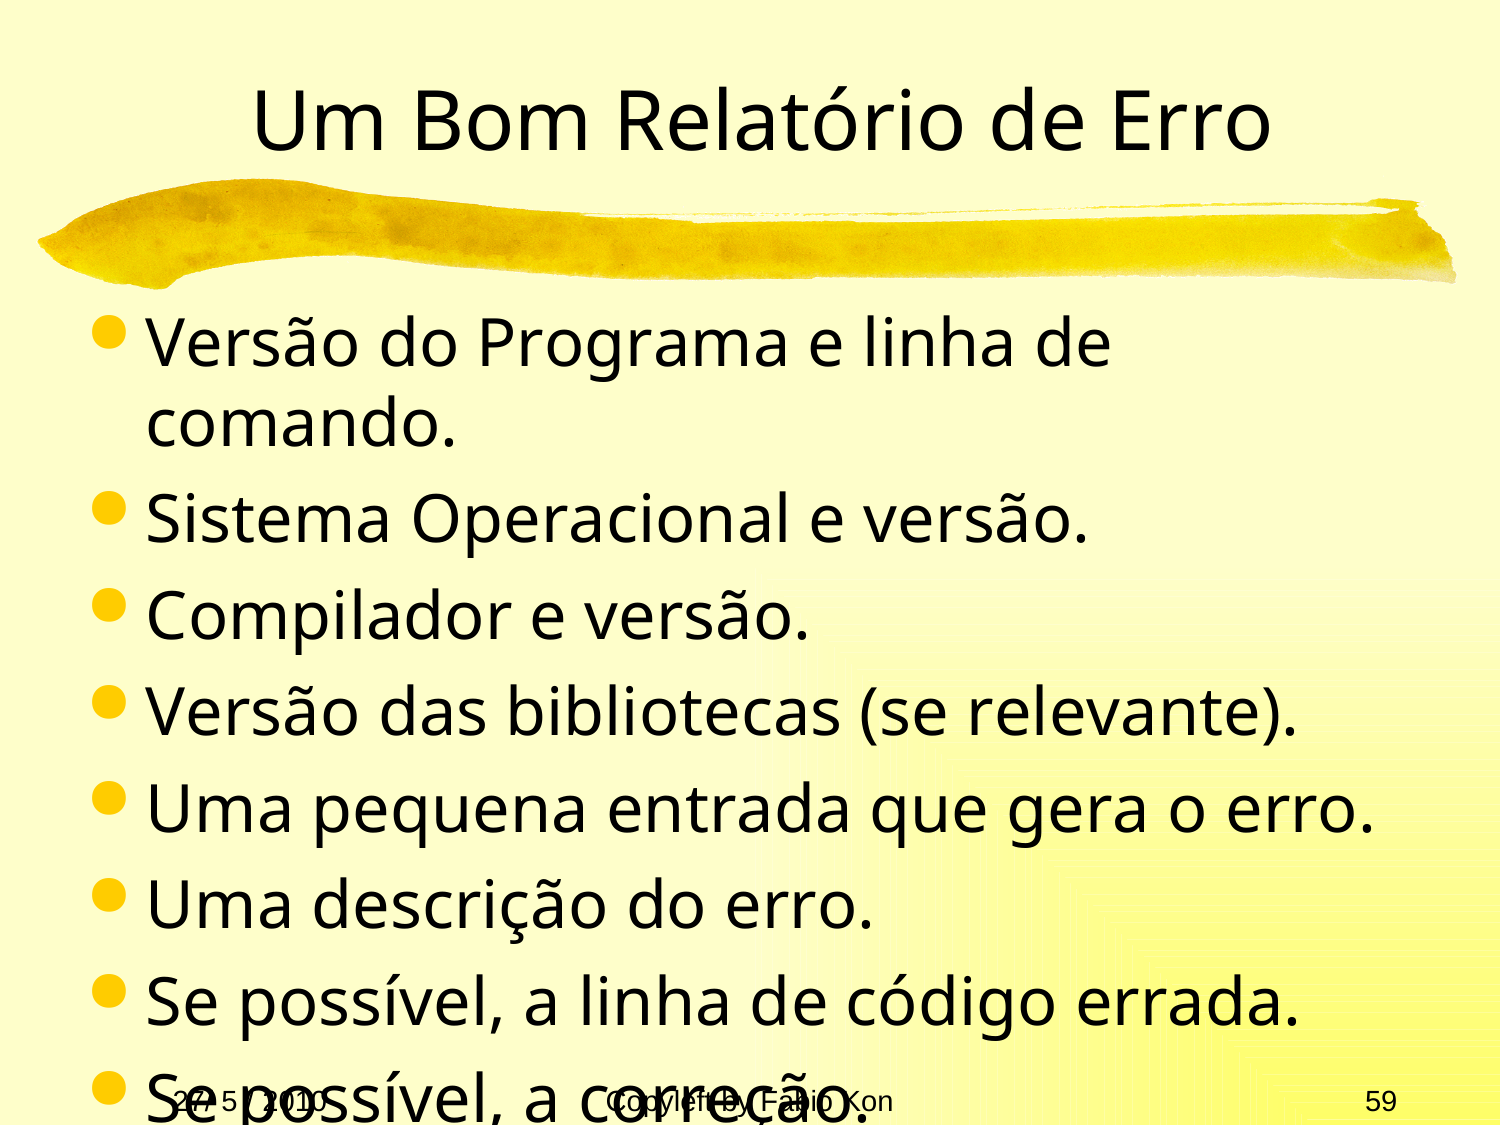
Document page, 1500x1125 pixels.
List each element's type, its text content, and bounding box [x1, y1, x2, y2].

title Um Bom Relatório de Erro [125, 12, 1401, 175]
picture [24, 174, 1463, 297]
list Versão do Programa e linha de comando. Sistema Operacional e versão. Compilador e versão. Versão das bibliotecas (se relevante). Uma pequena entrada que gera o erro. Uma descrição do erro. Se possível, a linha de código errada. Se possível, a correção. [75, 291, 1426, 1064]
